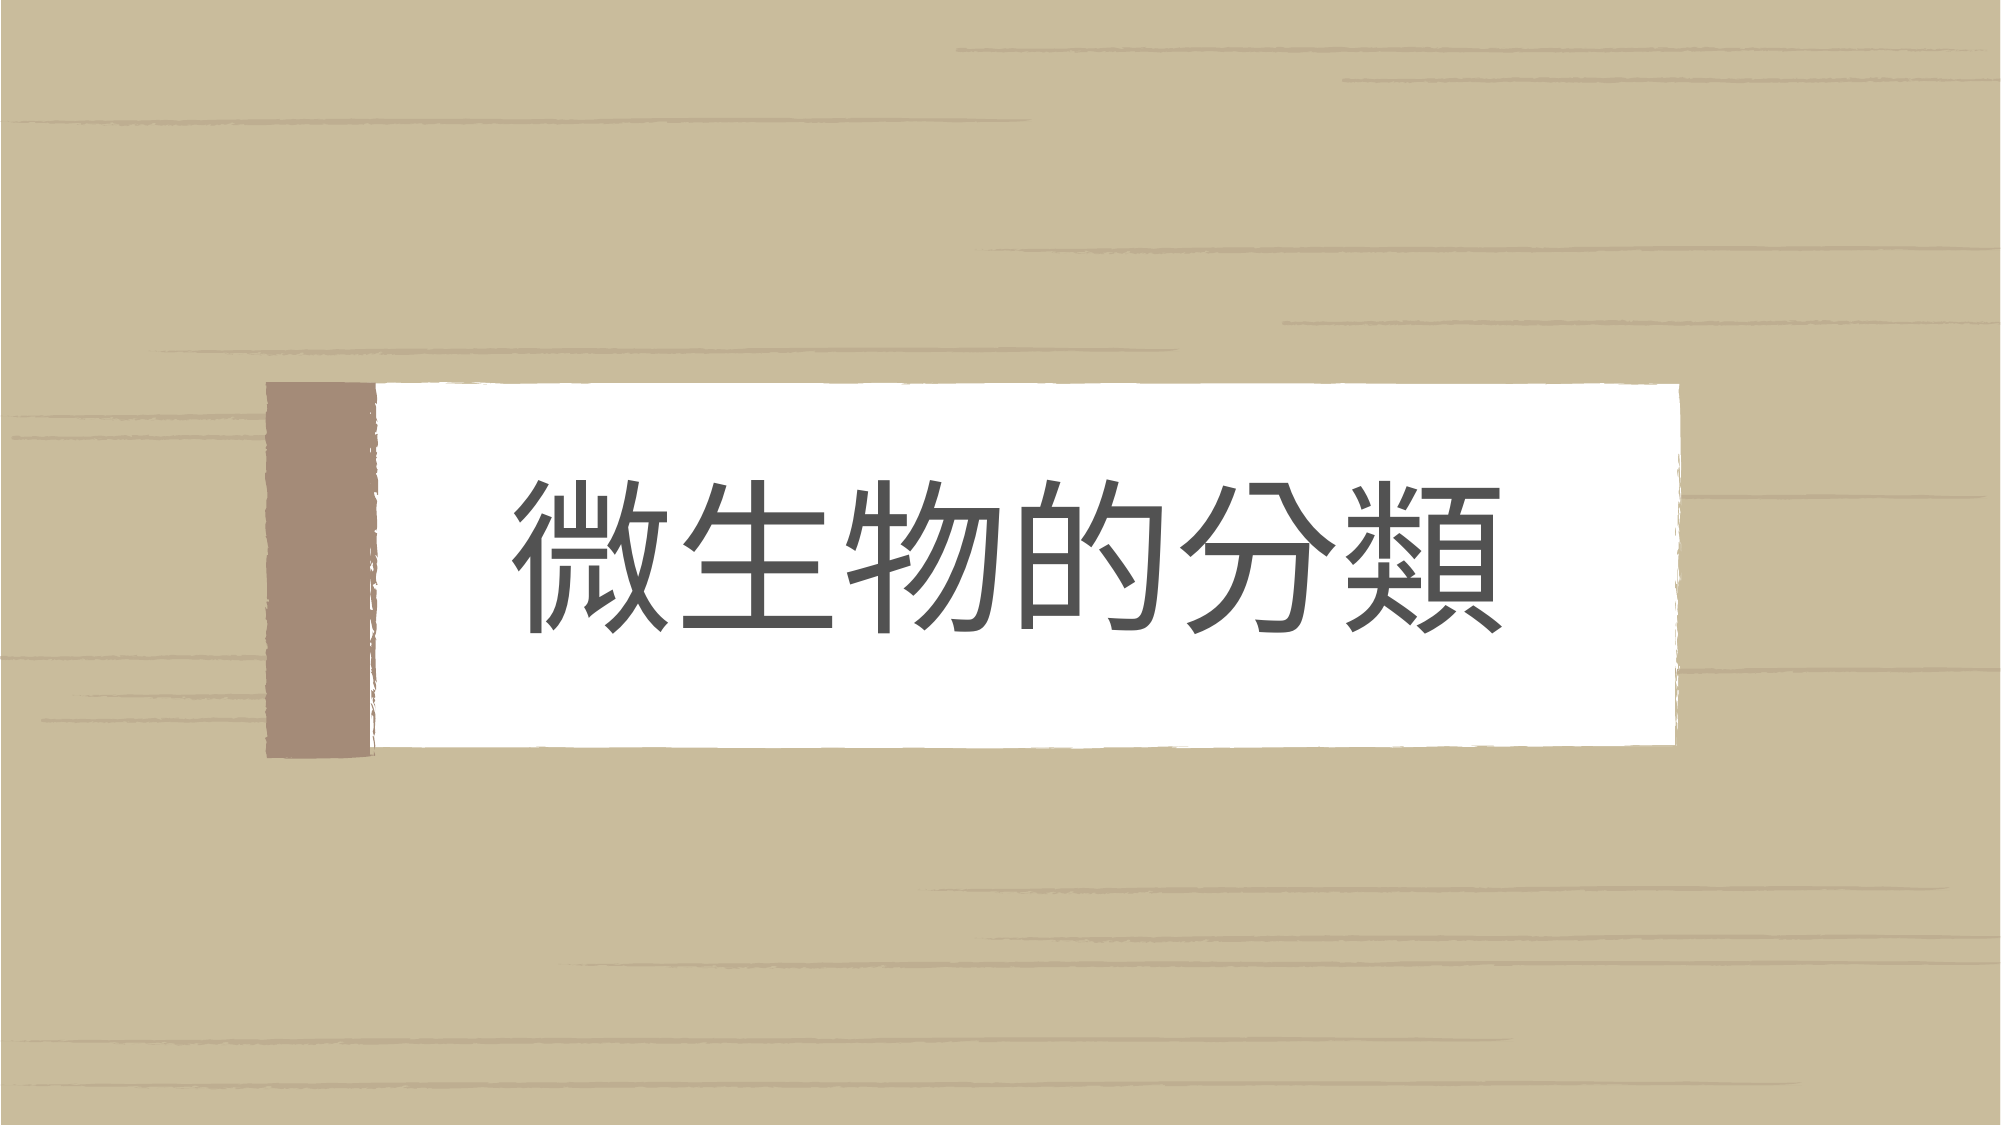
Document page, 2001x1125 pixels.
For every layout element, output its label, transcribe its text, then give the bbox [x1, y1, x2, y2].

picture [265, 382, 1682, 759]
text_box 微生物的分類 [401, 469, 1615, 730]
